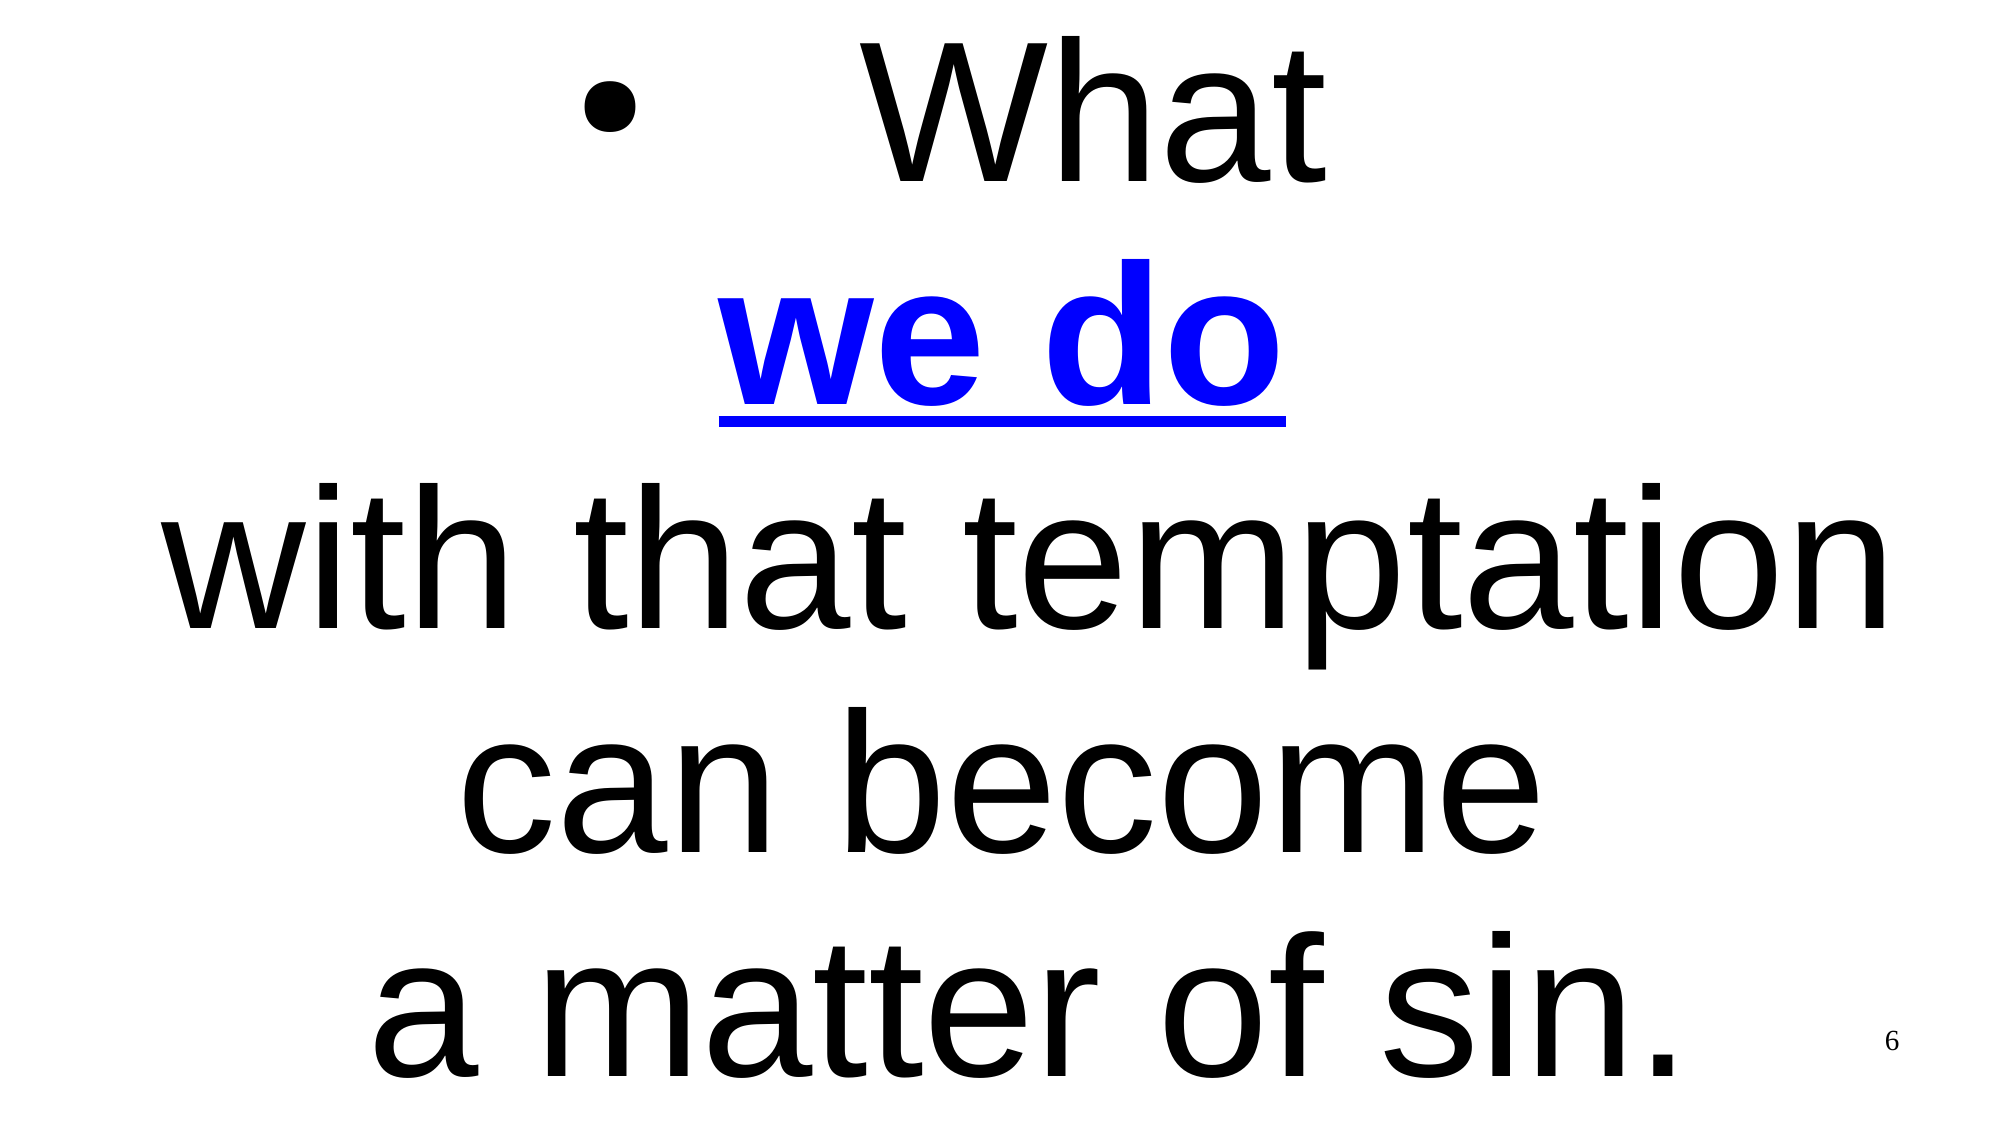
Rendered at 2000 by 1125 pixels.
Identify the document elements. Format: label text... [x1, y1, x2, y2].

list What we do with that temptation can become a matter of sin. [0, 0, 1996, 1123]
